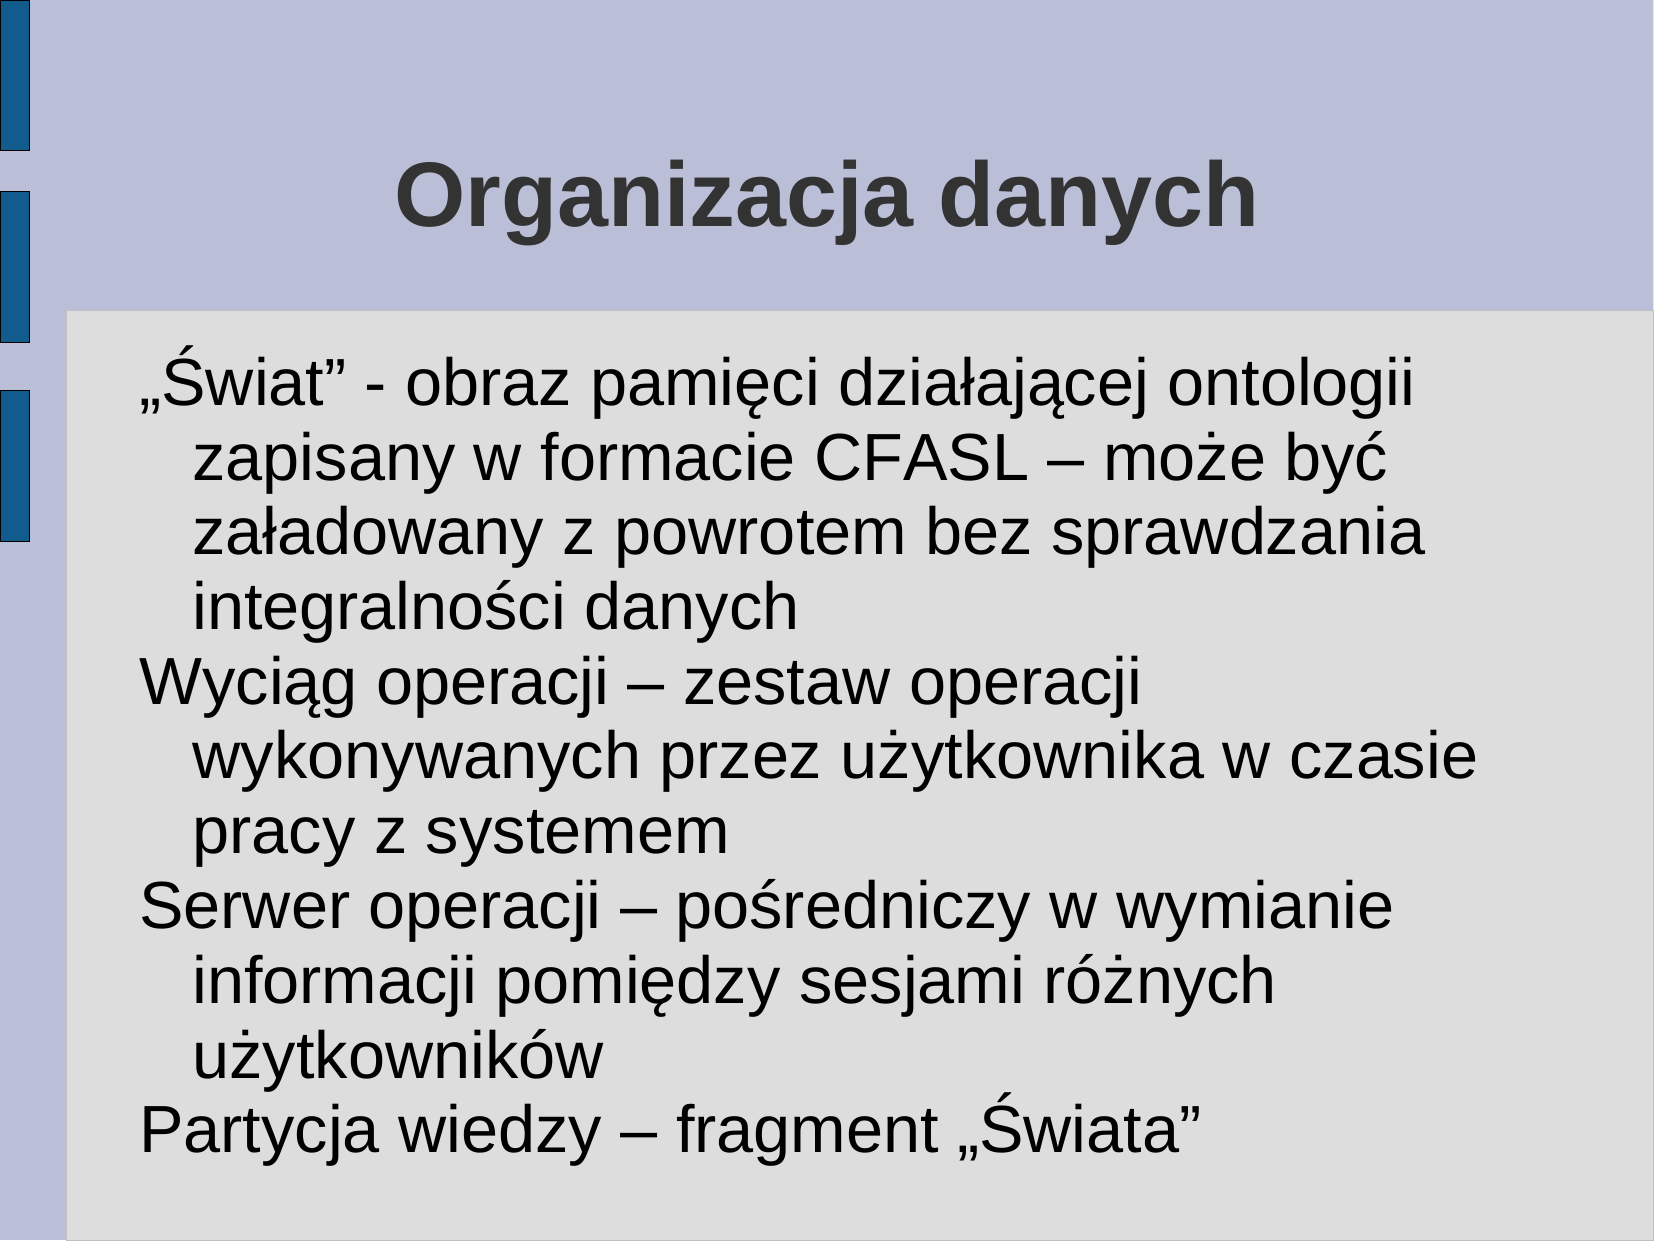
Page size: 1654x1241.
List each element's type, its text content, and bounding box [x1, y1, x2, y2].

list „Świat” - obraz pamięci działającej ontologii zapisany w formacie CFASL – może być załadowany z powrotem bez sprawdzania integralności danych Wyciąg operacji – zestaw operacji wykonywanych przez użytkownika w czasie pracy z systemem Serwer operacji – pośredniczy w wymianie informacji pomiędzy sesjami różnych użytkowników Partycja wiedzy – fragment „Świata” [121, 344, 1534, 1168]
title Organizacja danych [121, 91, 1534, 299]
